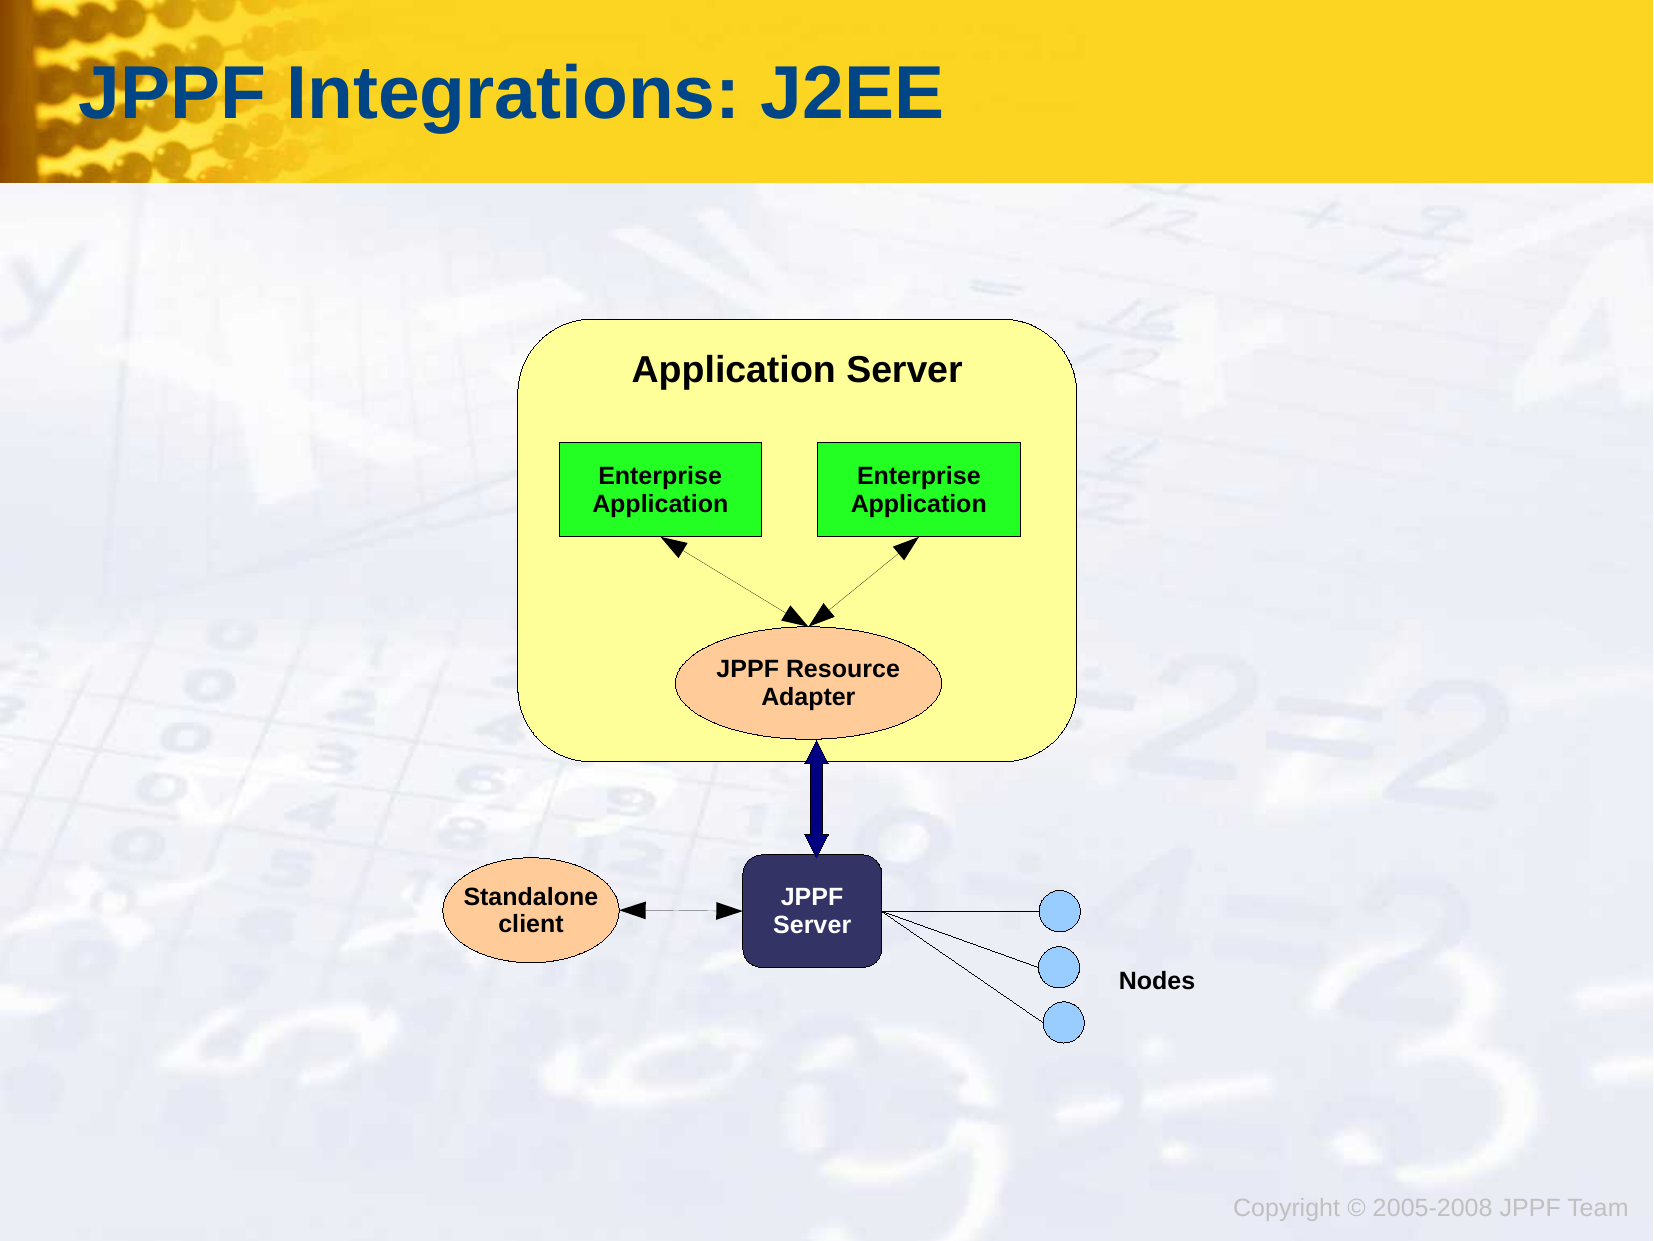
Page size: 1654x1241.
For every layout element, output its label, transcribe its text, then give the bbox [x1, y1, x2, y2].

title JPPF Integrations: J2EE [78, 17, 1567, 168]
text_box [1039, 890, 1081, 932]
text_box Enterprise Application [817, 442, 1021, 537]
text_box JPPF Resource Adapter [675, 626, 942, 740]
text_box Application Server [517, 319, 1077, 762]
text_box [1043, 1001, 1085, 1044]
text_box Standalone client [442, 857, 620, 963]
text_box Nodes [1104, 959, 1213, 1005]
text_box [804, 740, 829, 858]
picture [0, 0, 1654, 1241]
text_box Enterprise Application [559, 442, 762, 537]
text_box JPPF Server [742, 854, 882, 968]
text_box [1038, 946, 1080, 988]
